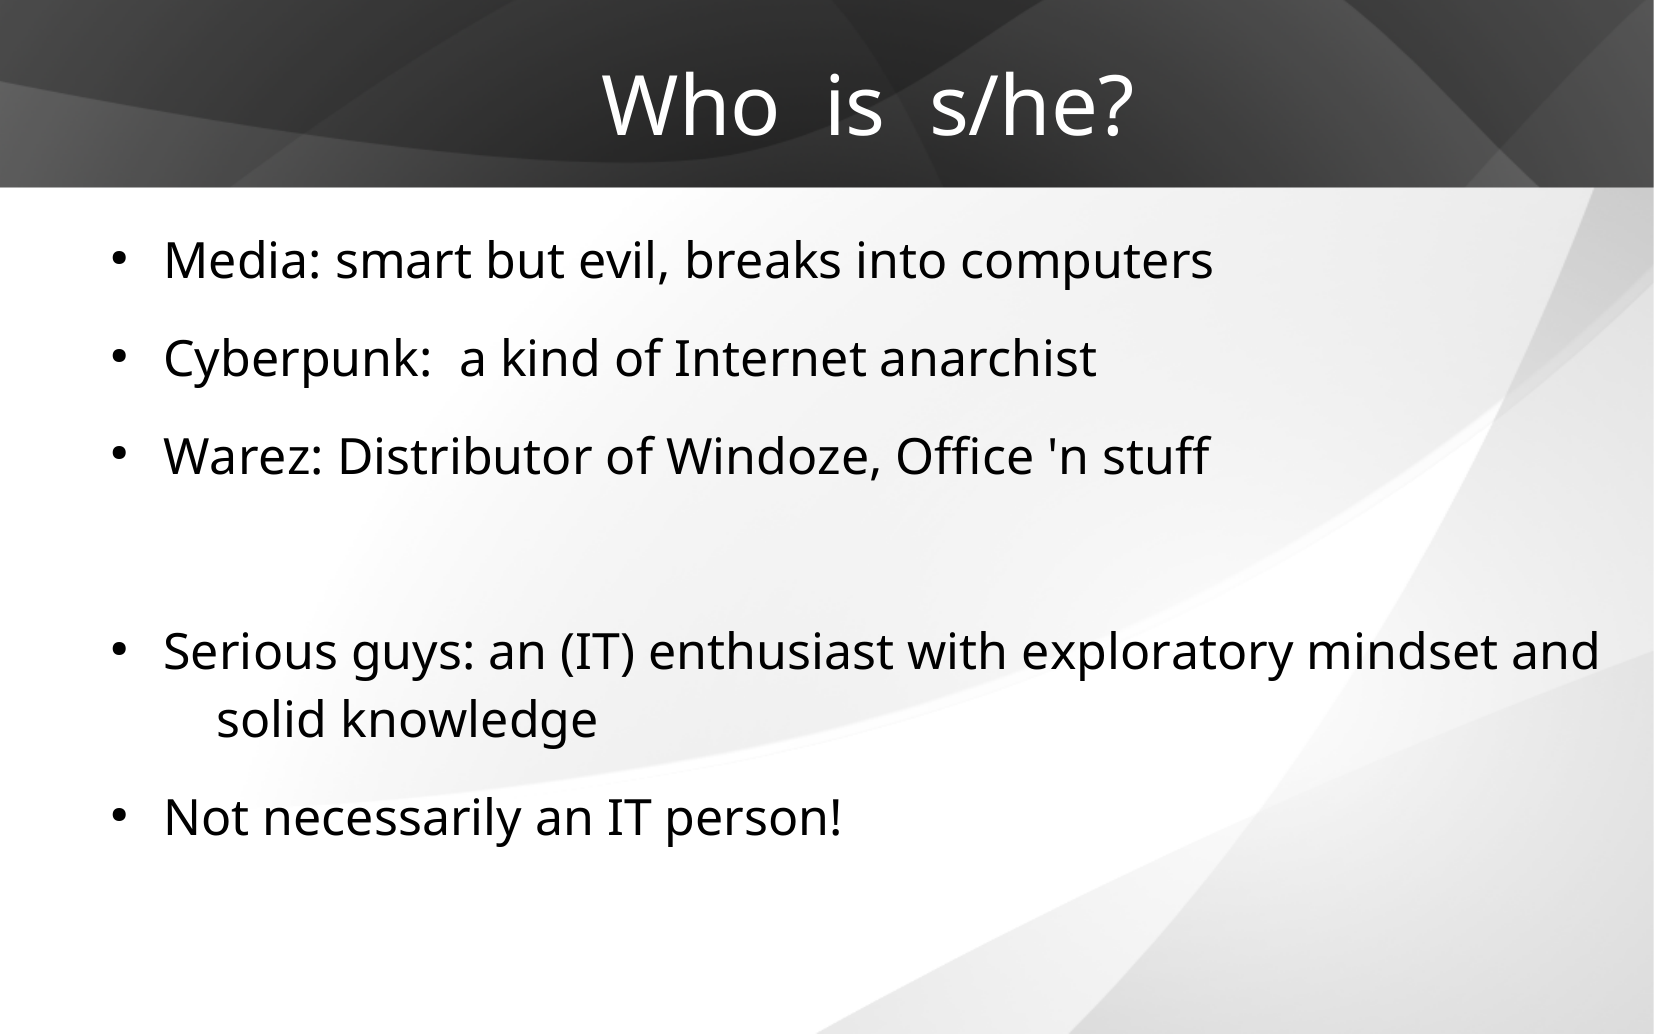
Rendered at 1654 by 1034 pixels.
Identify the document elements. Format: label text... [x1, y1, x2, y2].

title Who is s/he? [124, 0, 1613, 208]
list Media: smart but evil, breaks into computers Cyberpunk: a kind of Internet anarchist Warez: Distributor of Windoze, Office 'n stuff Serious guys: an (IT) enthusiast with exploratory mindset and solid knowledge Not necessarily an IT person! [75, 225, 1613, 1013]
picture [0, 0, 1654, 1034]
